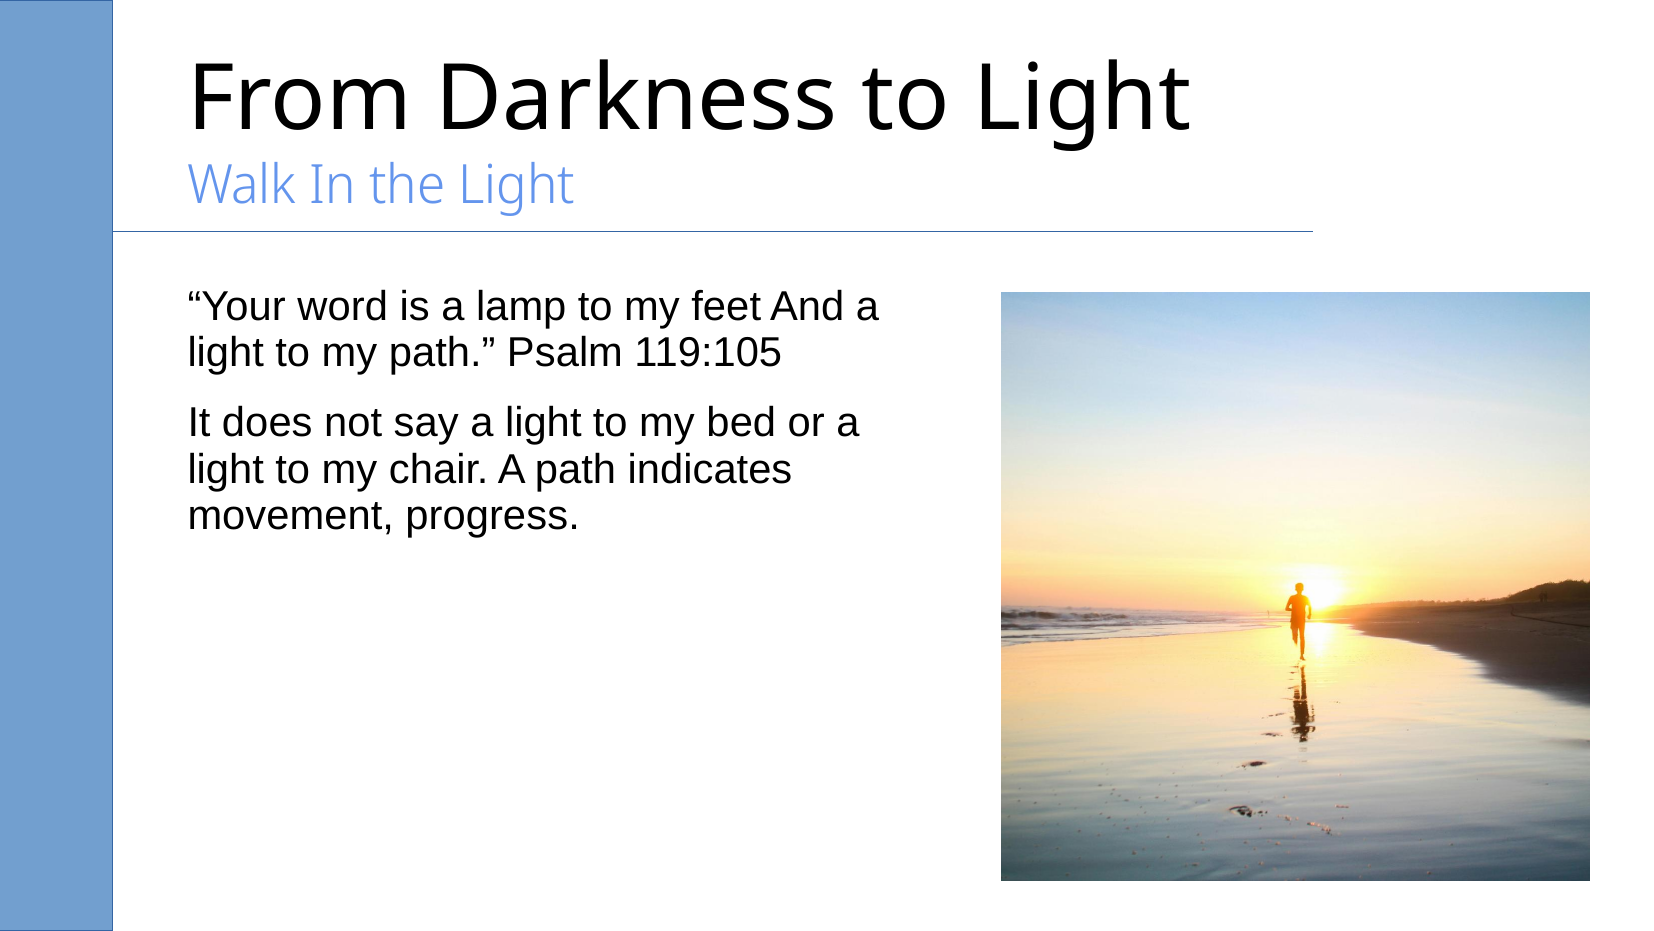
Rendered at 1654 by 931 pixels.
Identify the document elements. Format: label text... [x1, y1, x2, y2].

subtitle “Your word is a lamp to my feet And a light to my path.” Psalm 119:105 It does not say a light to my bed or a light to my chair. A path indicates movement, progress. [187, 282, 911, 866]
title From Darkness to Light [187, 33, 1571, 125]
text_box [0, 0, 113, 931]
picture [1001, 292, 1590, 881]
title Walk In the Light [187, 125, 1571, 239]
